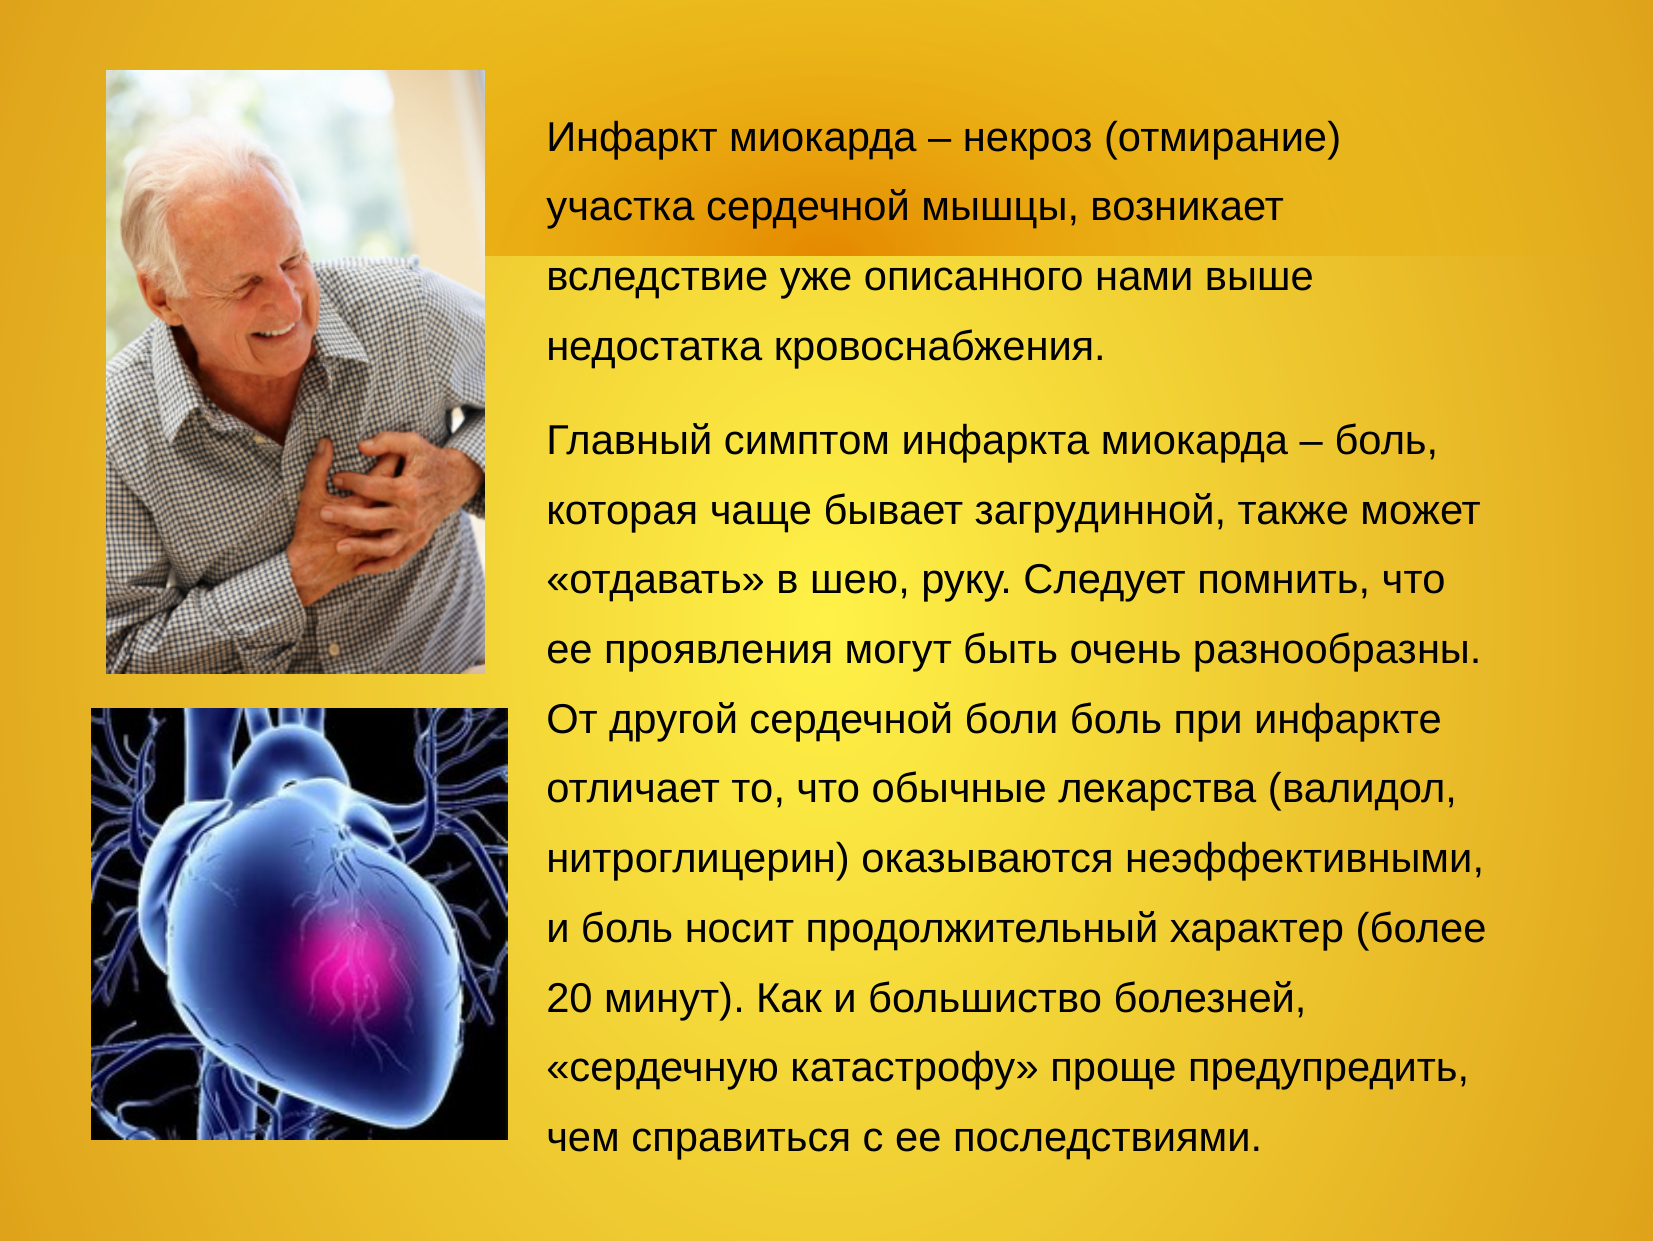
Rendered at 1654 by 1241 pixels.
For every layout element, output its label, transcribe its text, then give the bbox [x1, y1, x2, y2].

text_box Инфаркт миокарда – некроз (отмирание) участка сердечной мышцы, возникает вследствие уже описанного нами выше недостатка кровоснабжения. Главный симптом инфаркта миокарда – боль, которая чаще бывает загрудинной, также может «отдавать» в шею, руку. Следует помнить, что ее проявления могут быть очень разнообразны. От другой сердечной боли боль при инфаркте отличает то, что обычные лекарства (валидол, нитроглицерин) оказываются неэффективными, и боль носит продолжительный характер (более 20 минут). Как и большиство болезней, «сердечную катастрофу» проще предупредить, чем справиться с ее последствиями. [531, 82, 1512, 1200]
picture [91, 708, 508, 1140]
subtitle [82, 49, 1571, 1010]
picture [106, 70, 485, 674]
